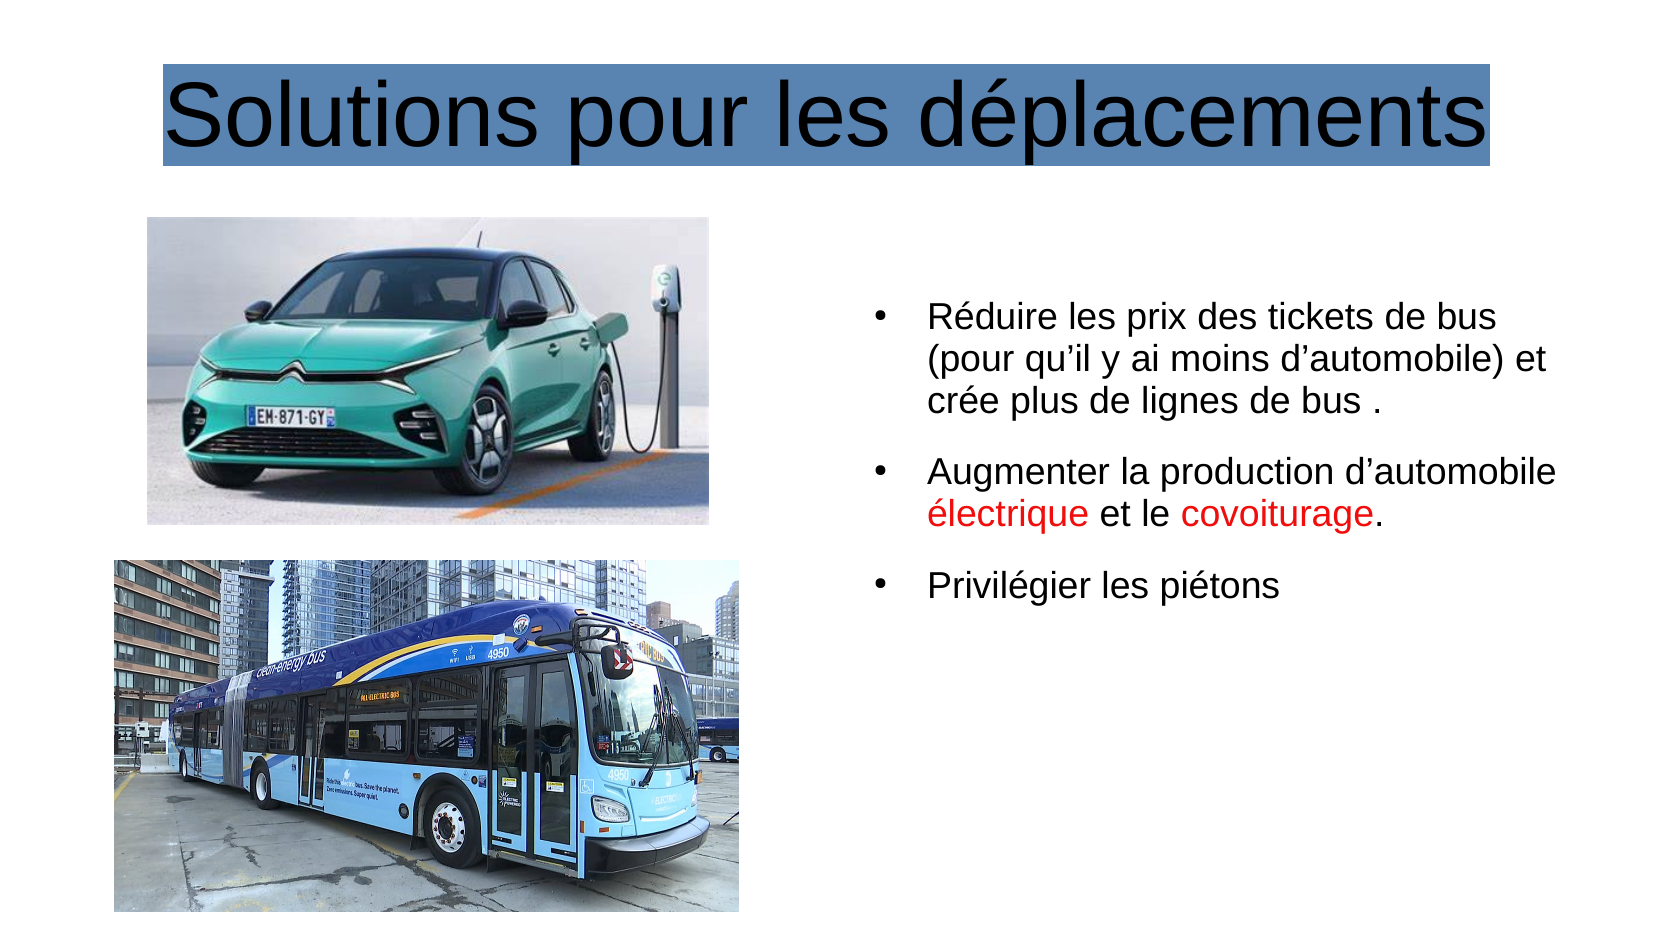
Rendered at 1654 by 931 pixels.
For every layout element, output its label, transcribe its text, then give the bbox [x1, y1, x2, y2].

picture [114, 560, 739, 912]
list Réduire les prix des tickets de bus (pour qu’il y ai moins d’automobile) et crée plus de lignes de bus . Augmenter la production d’automobile électrique et le covoiturage. Privilégier les piétons [856, 295, 1583, 698]
picture [147, 217, 709, 525]
title Solutions pour les déplacements [82, 37, 1571, 193]
